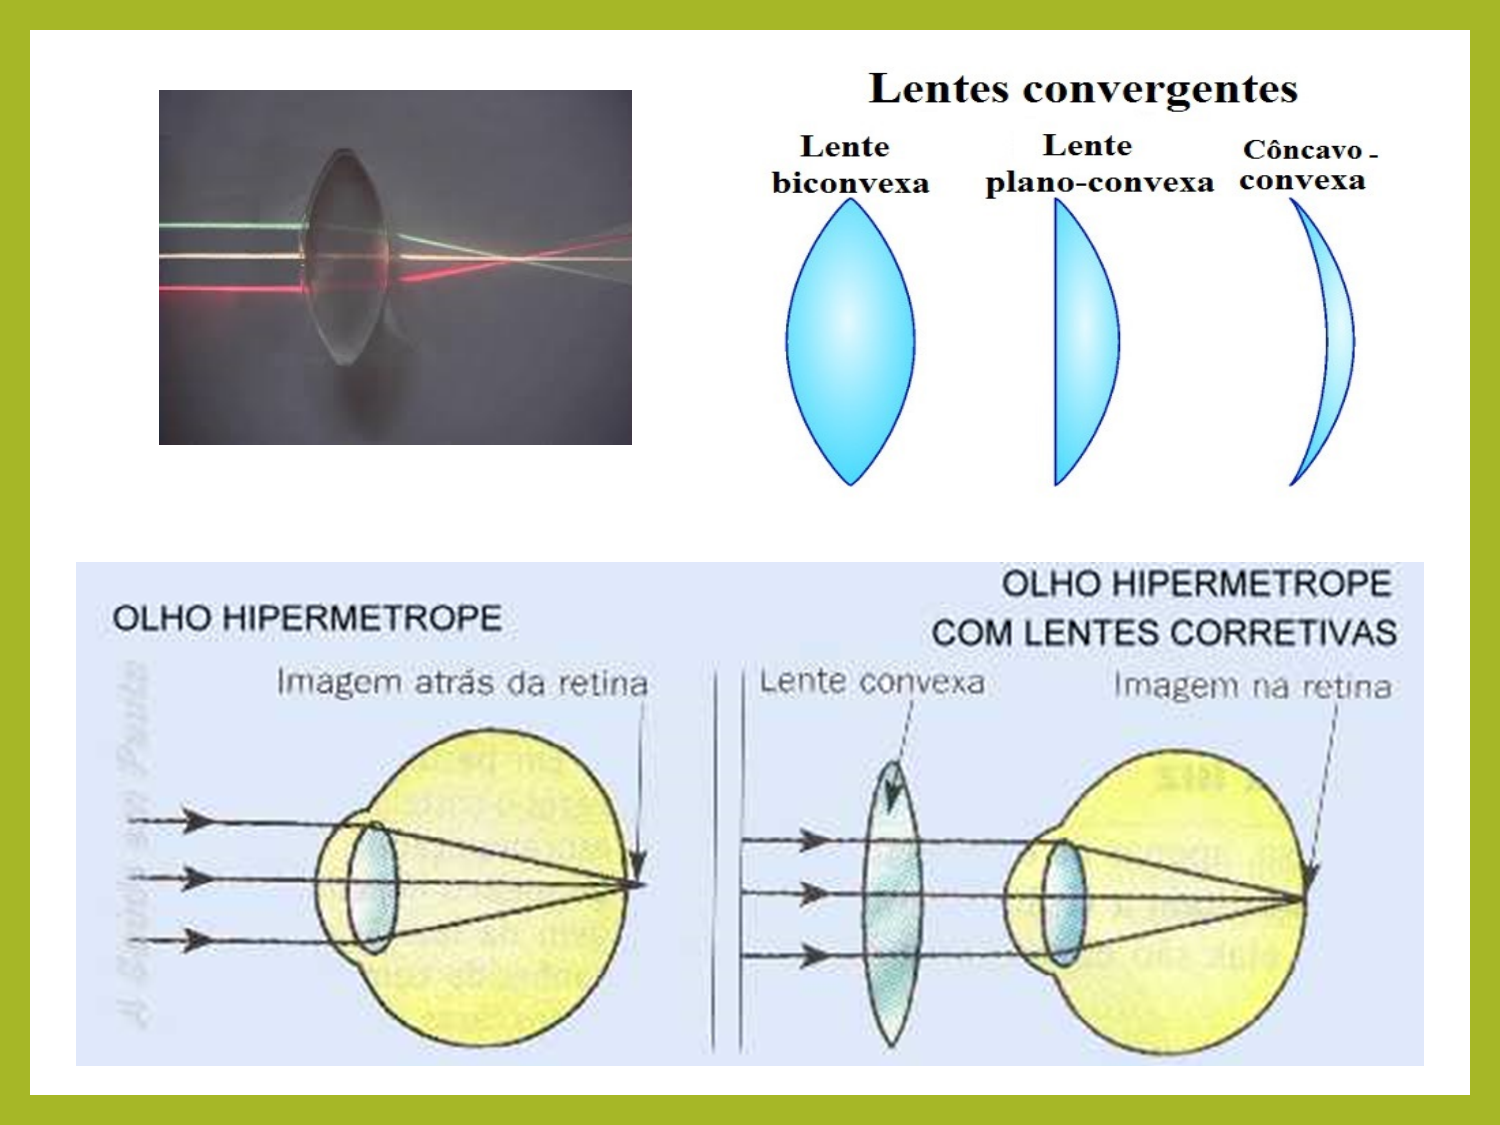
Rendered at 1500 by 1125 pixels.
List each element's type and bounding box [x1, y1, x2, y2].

picture [76, 562, 1424, 1066]
picture [159, 90, 632, 446]
picture [755, 66, 1382, 516]
